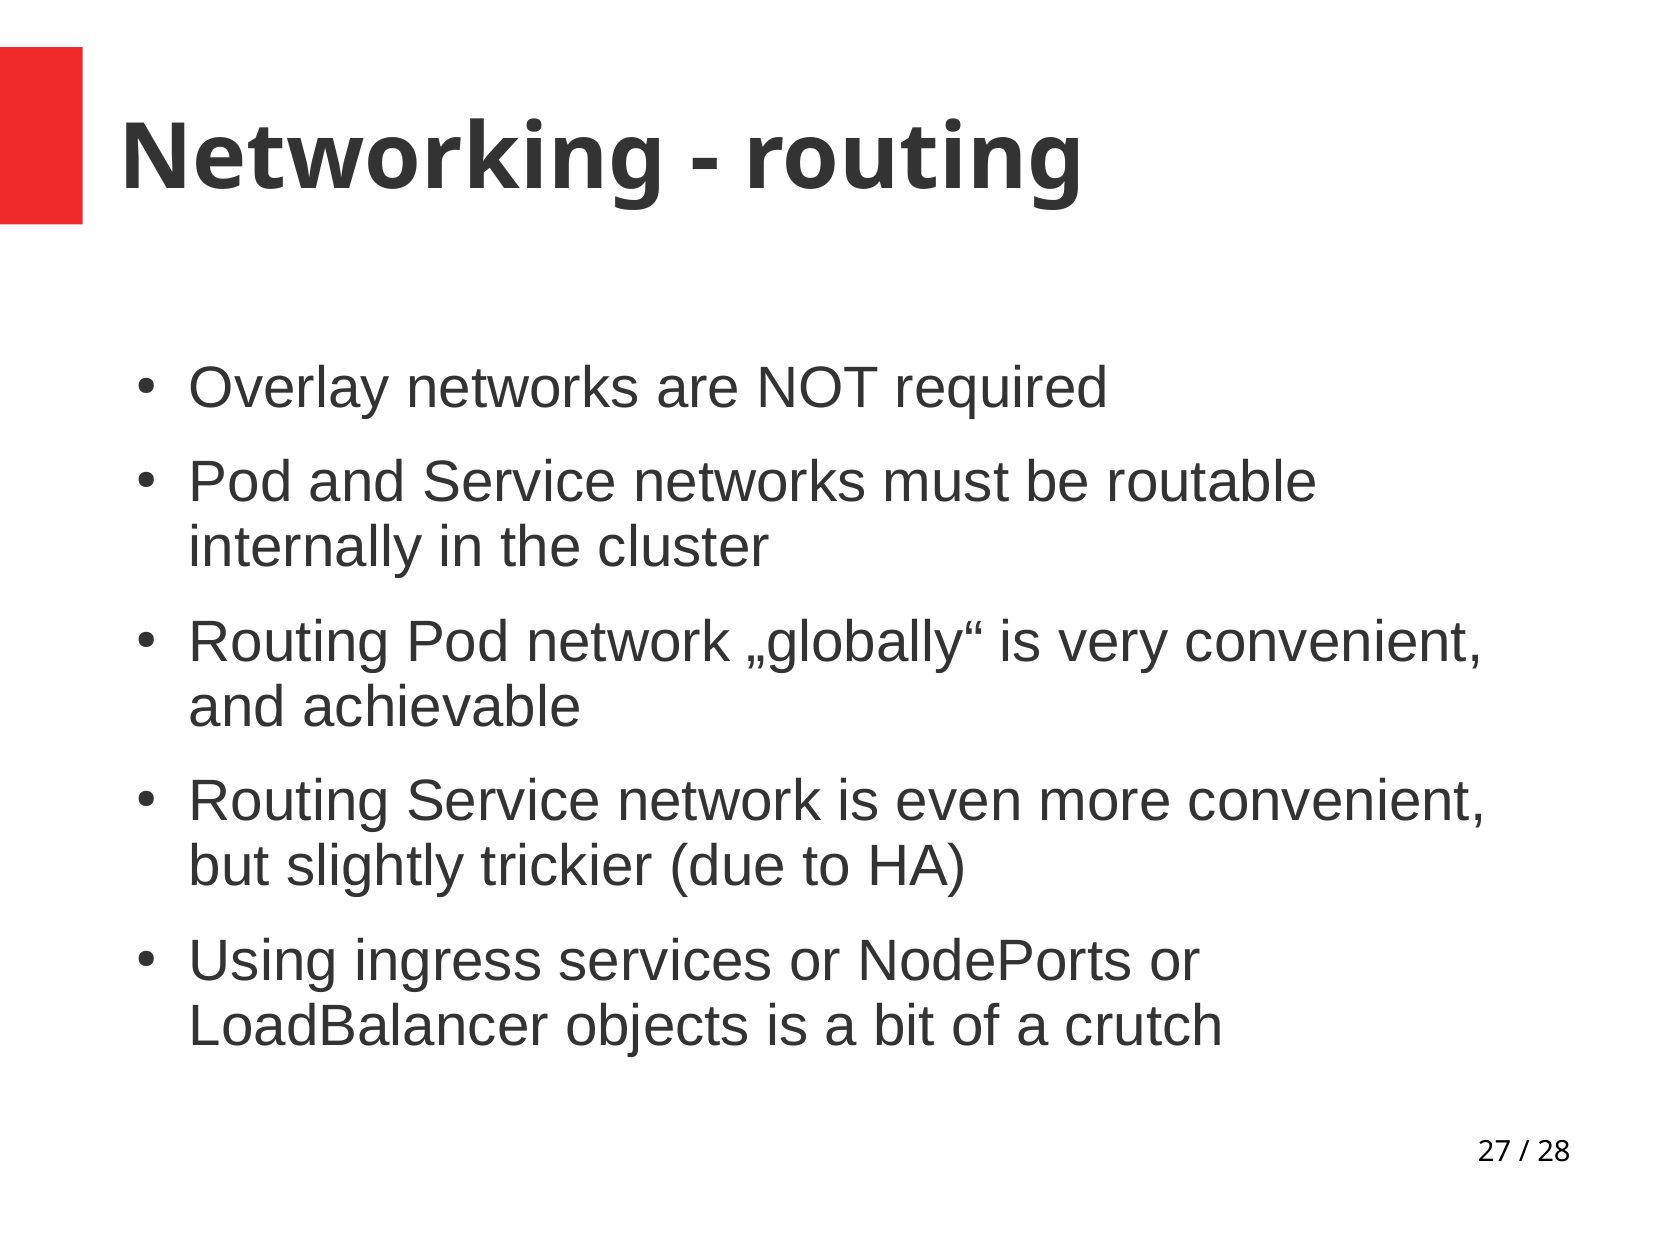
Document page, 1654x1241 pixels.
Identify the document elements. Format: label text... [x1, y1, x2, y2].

list Overlay networks are NOT required Pod and Service networks must be routable internally in the cluster Routing Pod network „globally“ is very convenient, and achievable Routing Service network is even more convenient, but slightly trickier (due to HA) Using ingress services or NodePorts or LoadBalancer objects is a bit of a crutch [118, 354, 1536, 1074]
title Networking - routing [118, 49, 1571, 257]
